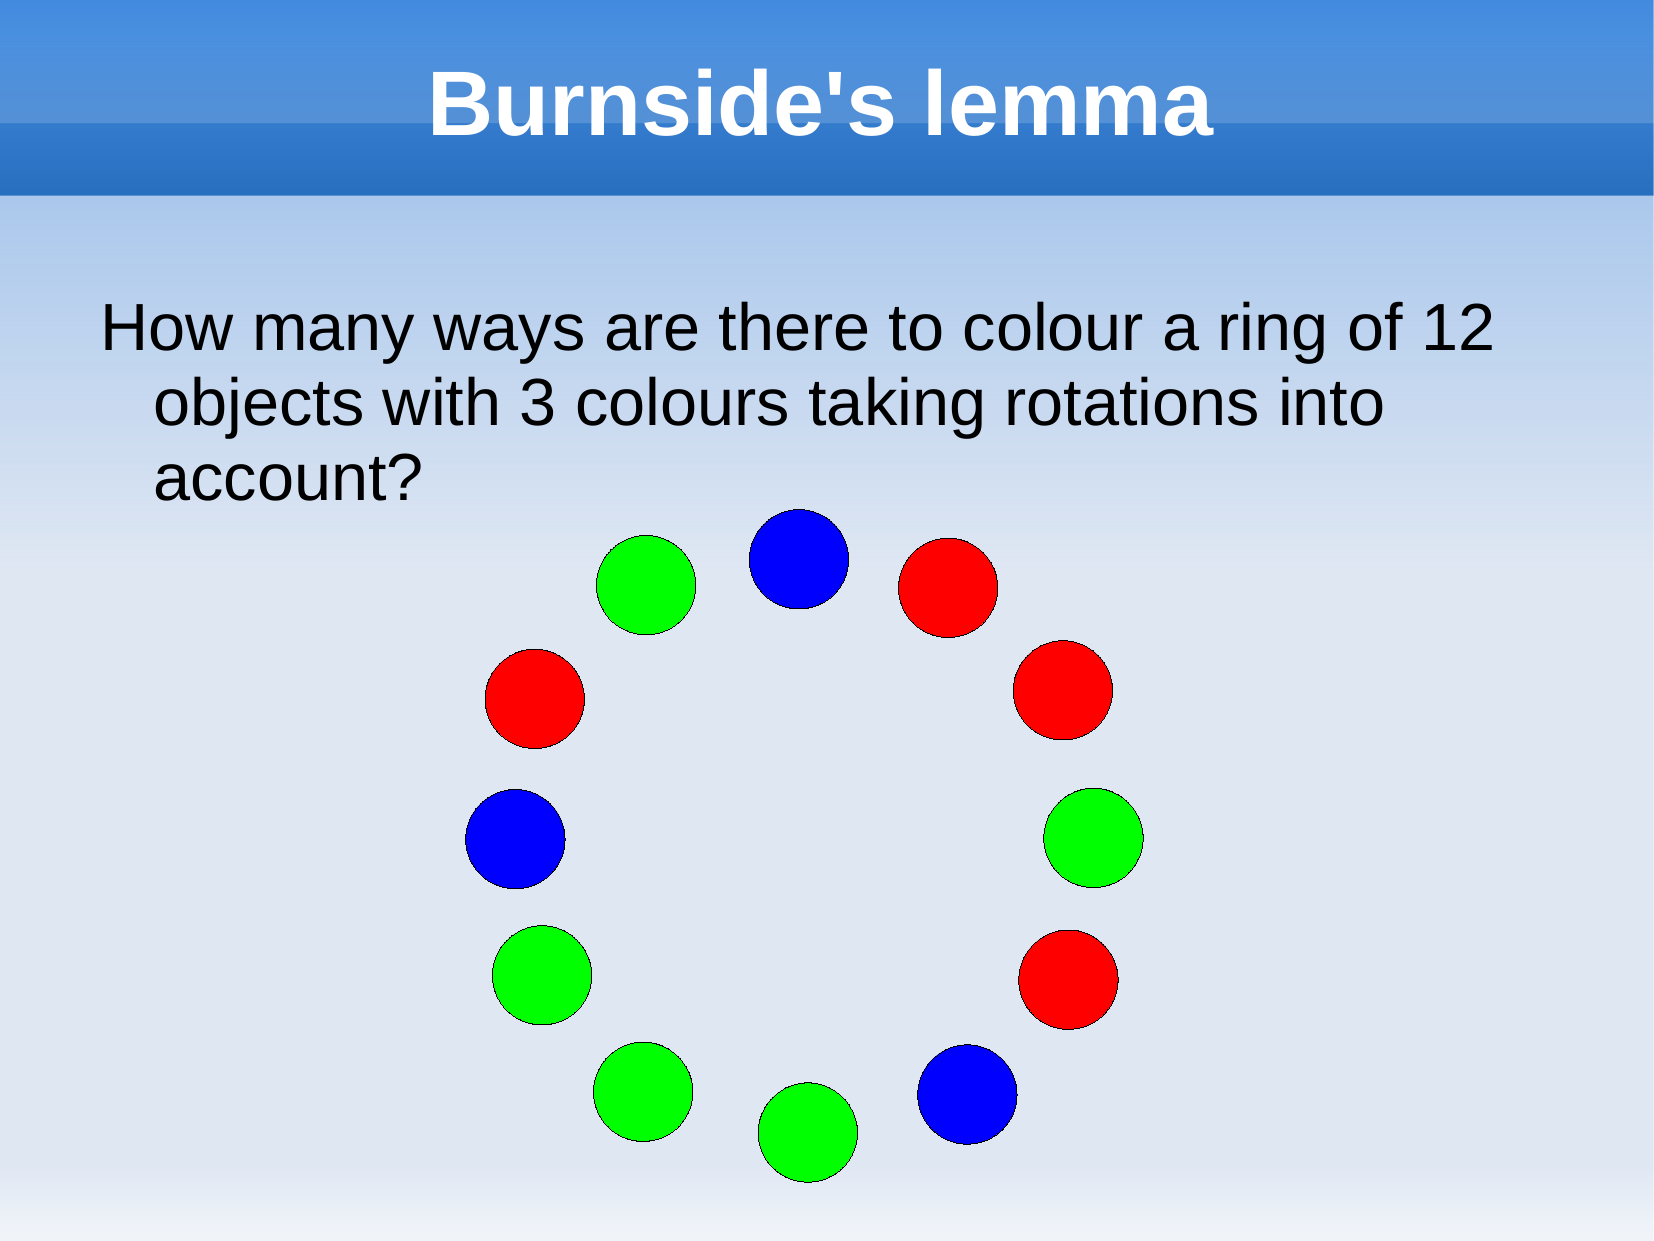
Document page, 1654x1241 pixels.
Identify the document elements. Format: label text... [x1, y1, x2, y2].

text_box [758, 1082, 858, 1183]
text_box [492, 925, 592, 1025]
text_box [593, 1042, 693, 1142]
text_box [1043, 788, 1144, 888]
list How many ways are there to colour a ring of 12 objects with 3 colours taking rotations into account? [82, 290, 1571, 1094]
text_box [749, 509, 849, 609]
text_box [1013, 640, 1113, 740]
title Burnside's lemma [76, 0, 1565, 208]
text_box [465, 789, 566, 889]
text_box [917, 1044, 1018, 1145]
text_box [1018, 930, 1119, 1030]
picture [0, 0, 1654, 1241]
text_box [485, 649, 585, 749]
text_box [898, 538, 998, 638]
text_box [596, 535, 696, 635]
